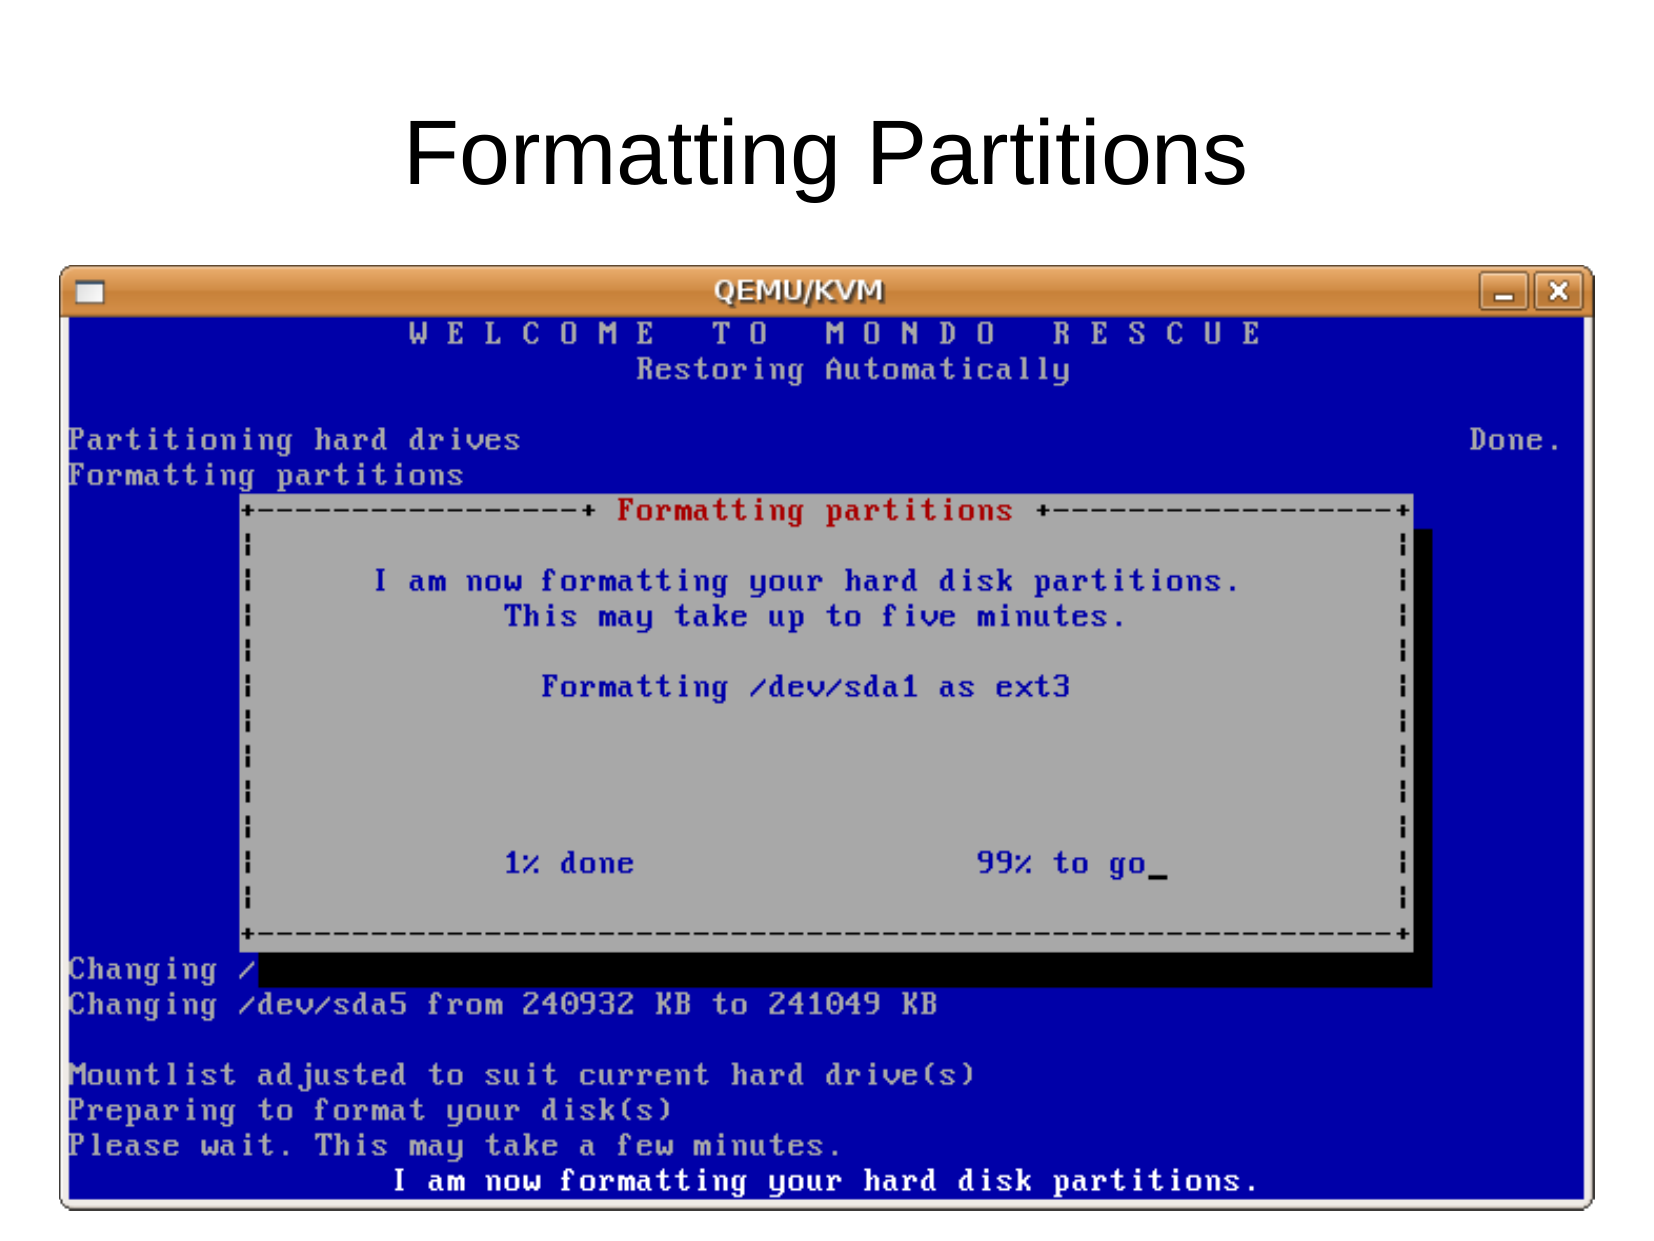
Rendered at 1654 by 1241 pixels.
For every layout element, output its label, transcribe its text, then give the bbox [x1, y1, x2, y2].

title Formatting Partitions [82, 56, 1571, 250]
picture [59, 265, 1595, 1211]
